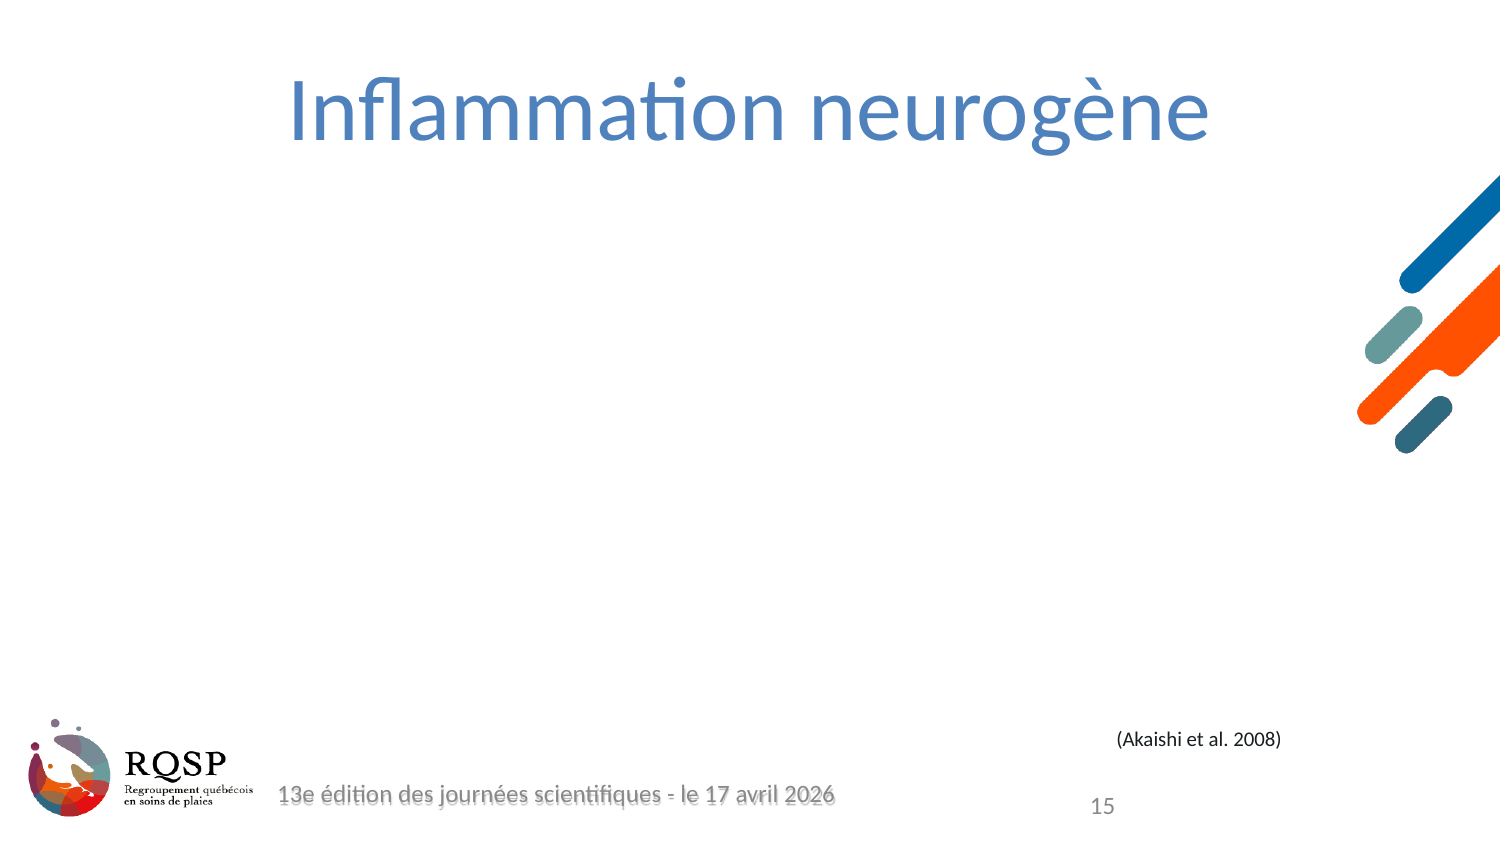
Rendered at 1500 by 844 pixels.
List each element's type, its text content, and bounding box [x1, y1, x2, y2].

text_box [1074, 782, 1426, 828]
title Inflammation neurogène [75, 33, 1426, 175]
text_box (Akaishi et al. 2008) [1101, 717, 1300, 759]
